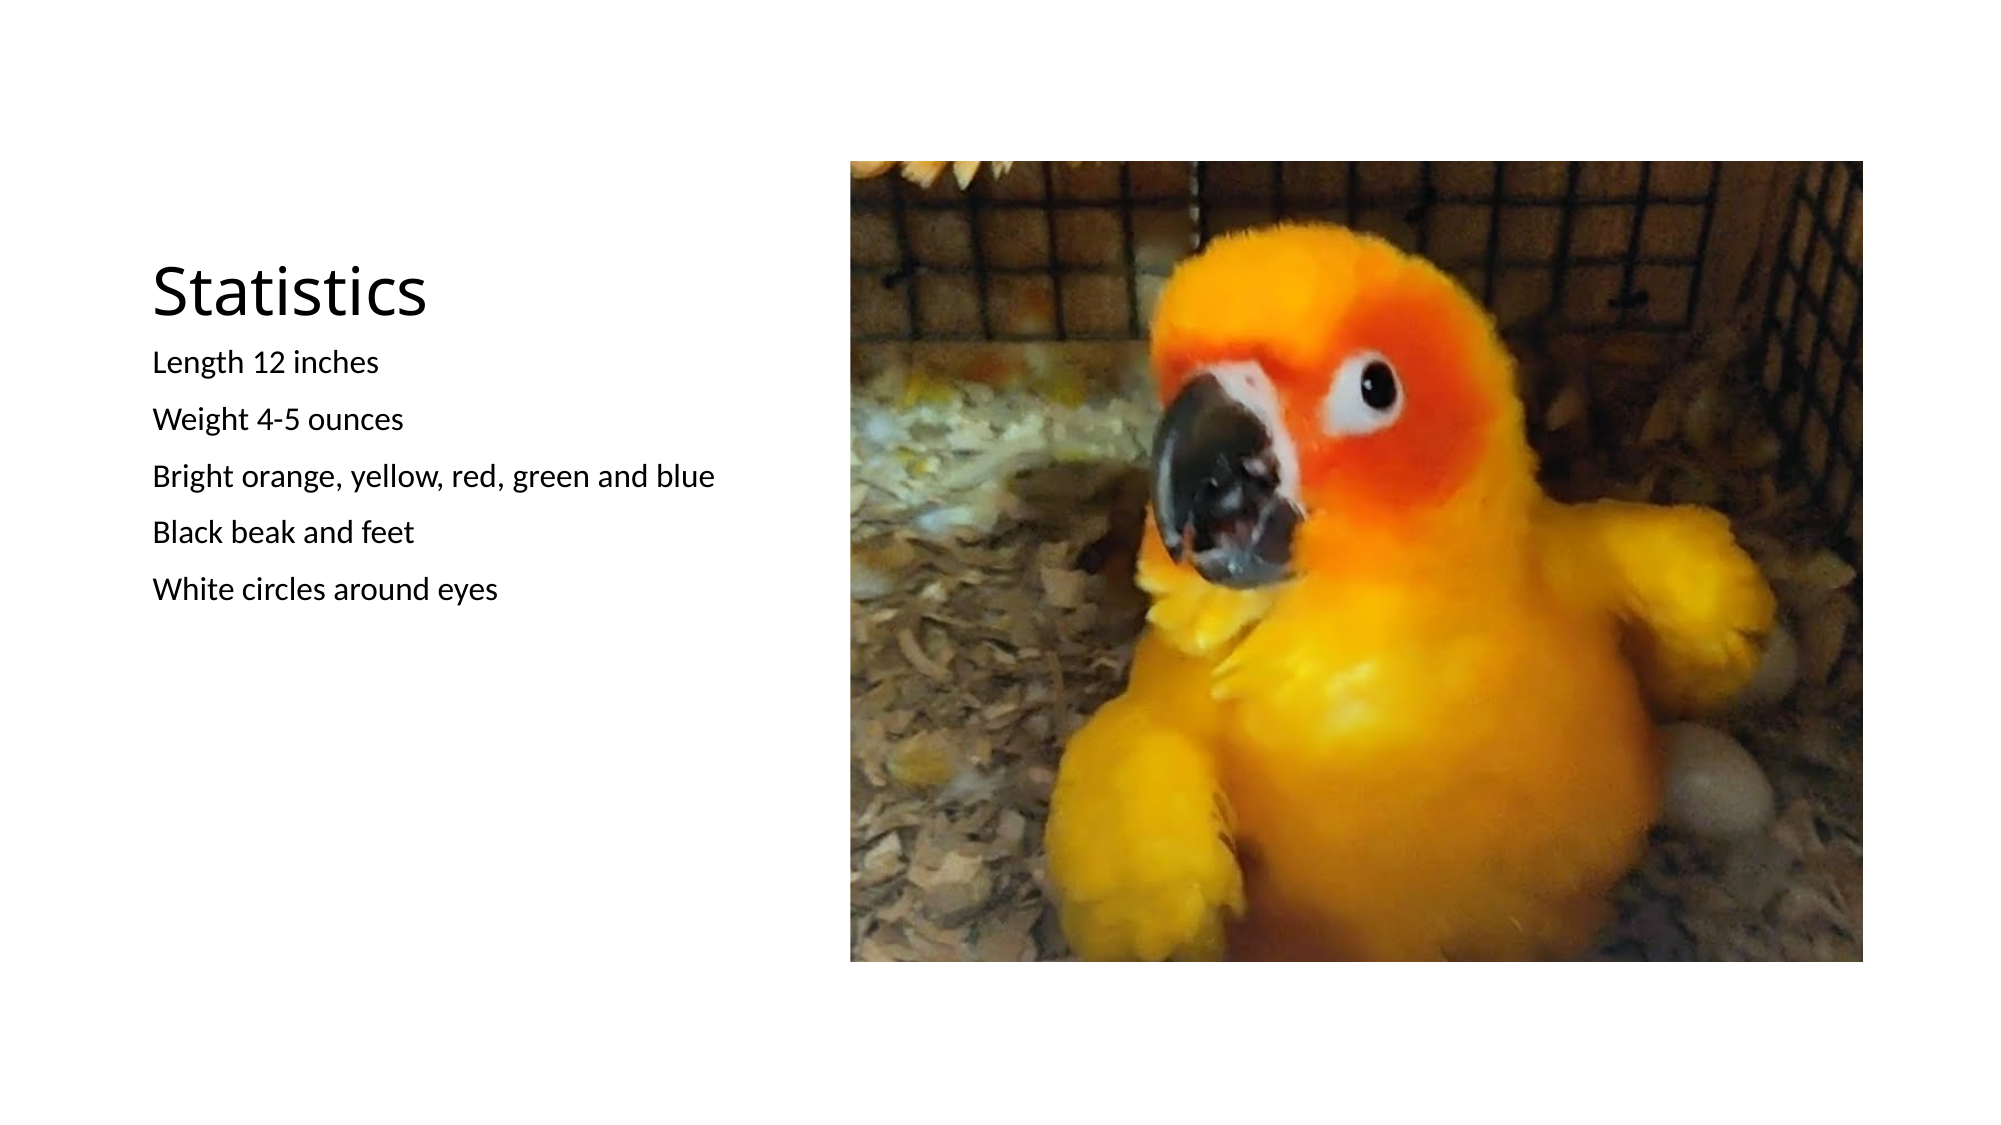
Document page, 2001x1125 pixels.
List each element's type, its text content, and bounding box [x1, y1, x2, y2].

title Statistics [137, 75, 783, 337]
list Length 12 inches Weight 4-5 ounces Bright orange, yellow, red, green and blue Black beak and feet White circles around eyes [137, 337, 783, 963]
picture [850, 161, 1863, 962]
